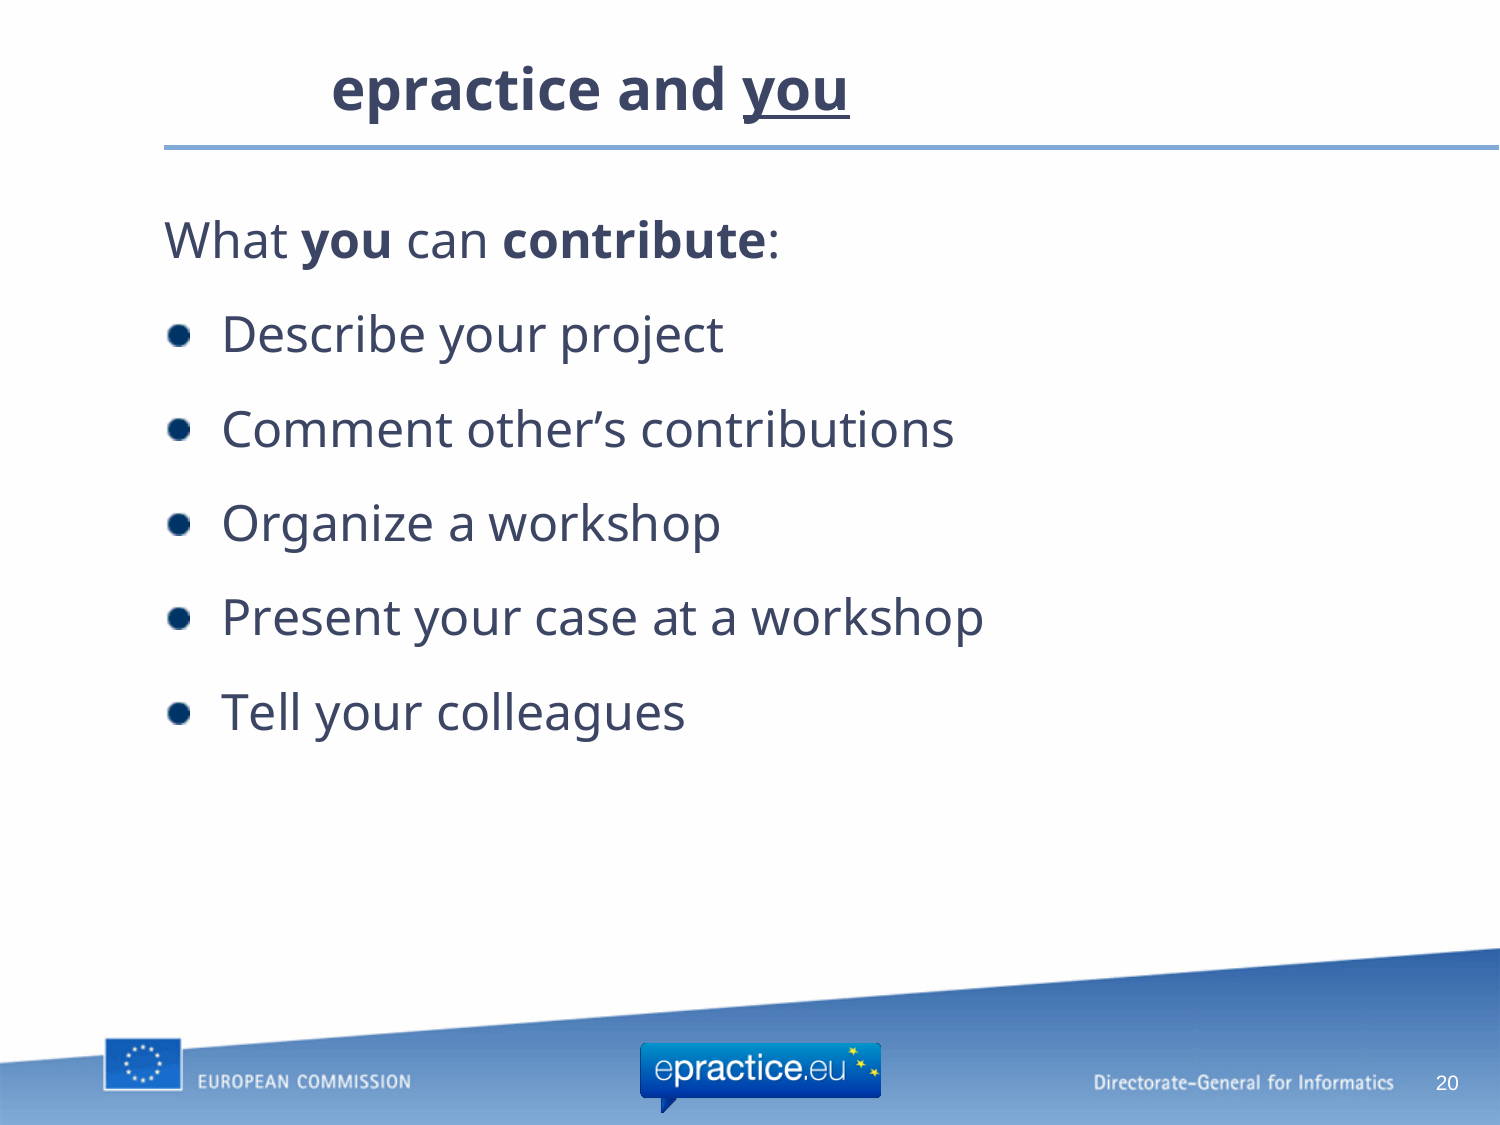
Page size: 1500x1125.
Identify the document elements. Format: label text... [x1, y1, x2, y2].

title epractice and you [316, 34, 1447, 149]
picture [0, 0, 1500, 1125]
list What you can contribute: Describe your project Comment other’s contributions Organize a workshop Present your case at a workshop Tell your colleagues [150, 204, 1452, 929]
